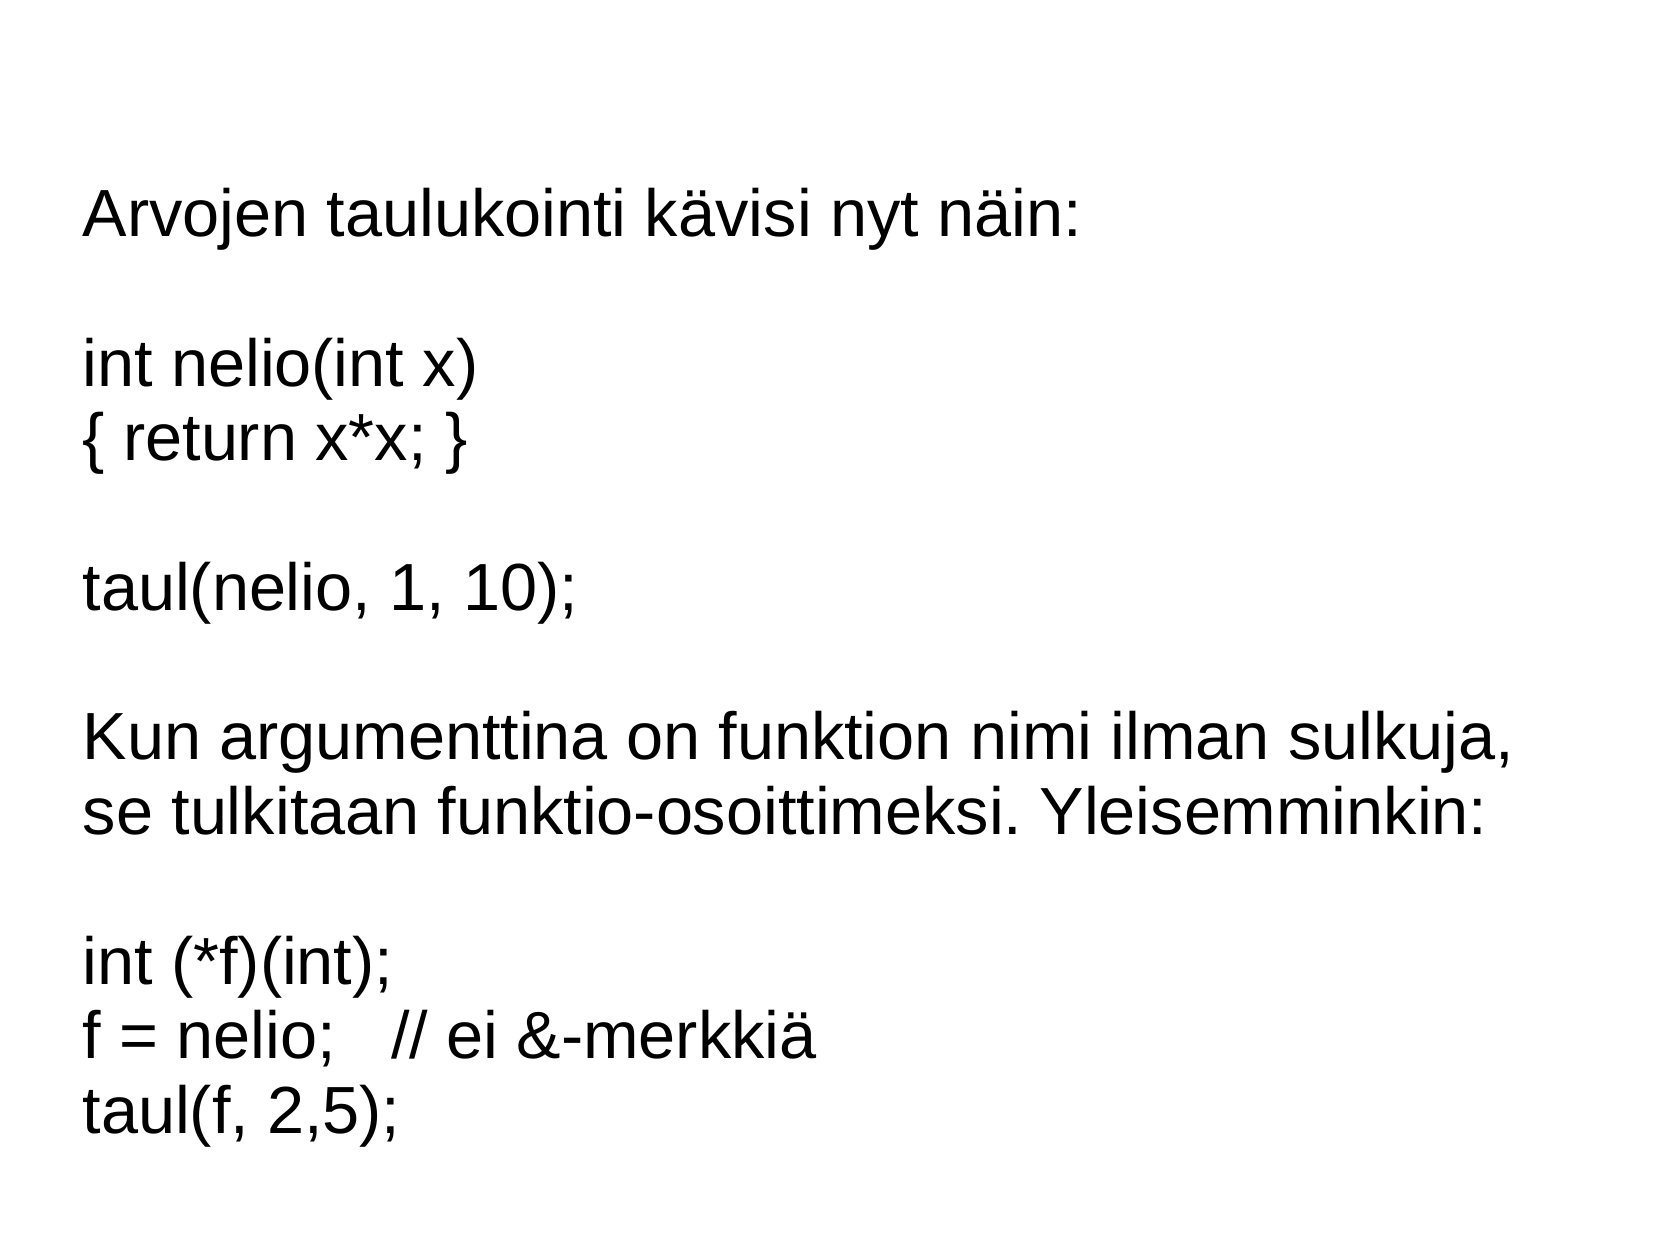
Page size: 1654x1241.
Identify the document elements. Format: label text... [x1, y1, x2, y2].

text_box Arvojen taulukointi kävisi nyt näin: int nelio(int x) { return x*x; } taul(nelio, 1, 10); Kun argumenttina on funktion nimi ilman sulkuja, se tulkitaan funktio-osoittimeksi. Yleisemminkin: int (*f)(int); f = nelio; // ei &-merkkiä taul(f, 2,5); [82, 176, 1571, 1223]
